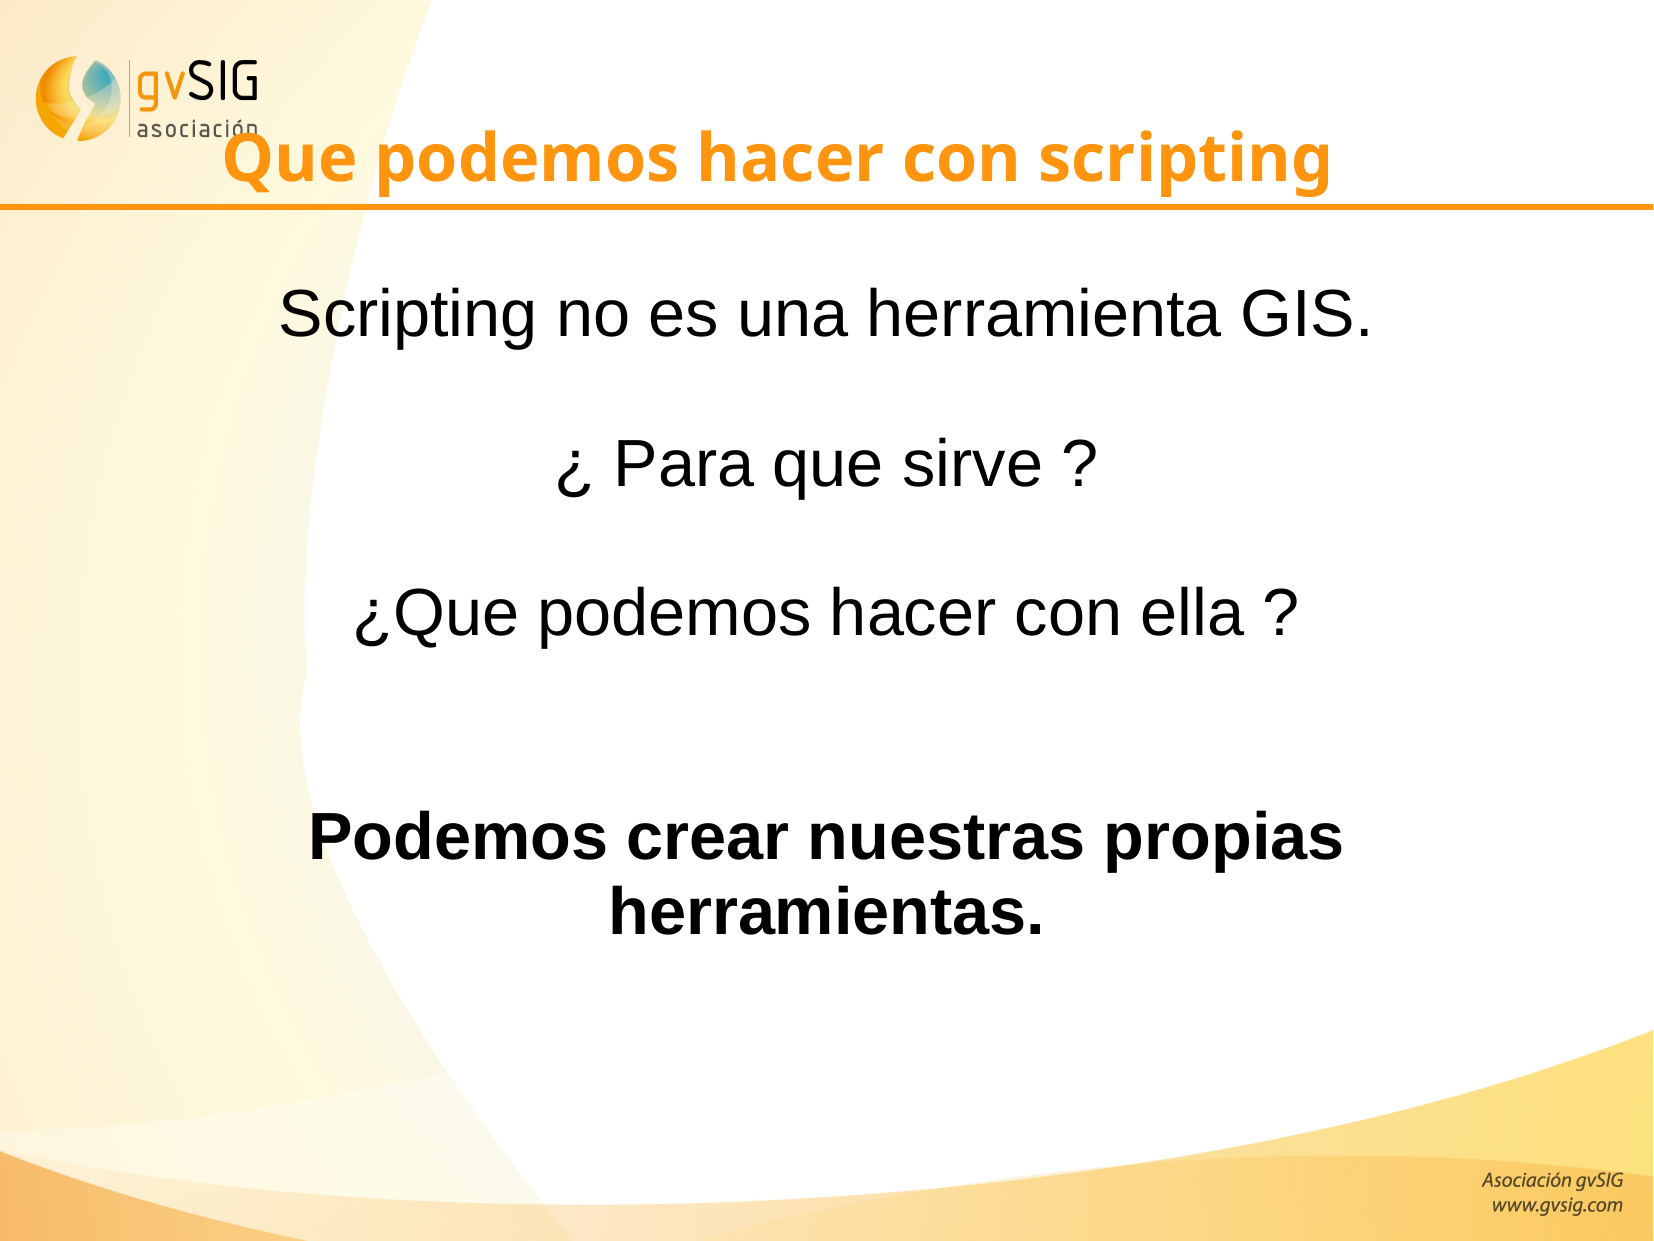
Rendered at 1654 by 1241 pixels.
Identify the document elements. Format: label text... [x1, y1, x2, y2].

title Que podemos hacer con scripting [0, 0, 1654, 207]
subtitle Scripting no es una herramienta GIS. ¿ Para que sirve ? ¿Que podemos hacer con ella ? Podemos crear nuestras propias herramientas. [82, 275, 1571, 1024]
picture [0, 210, 1654, 1241]
